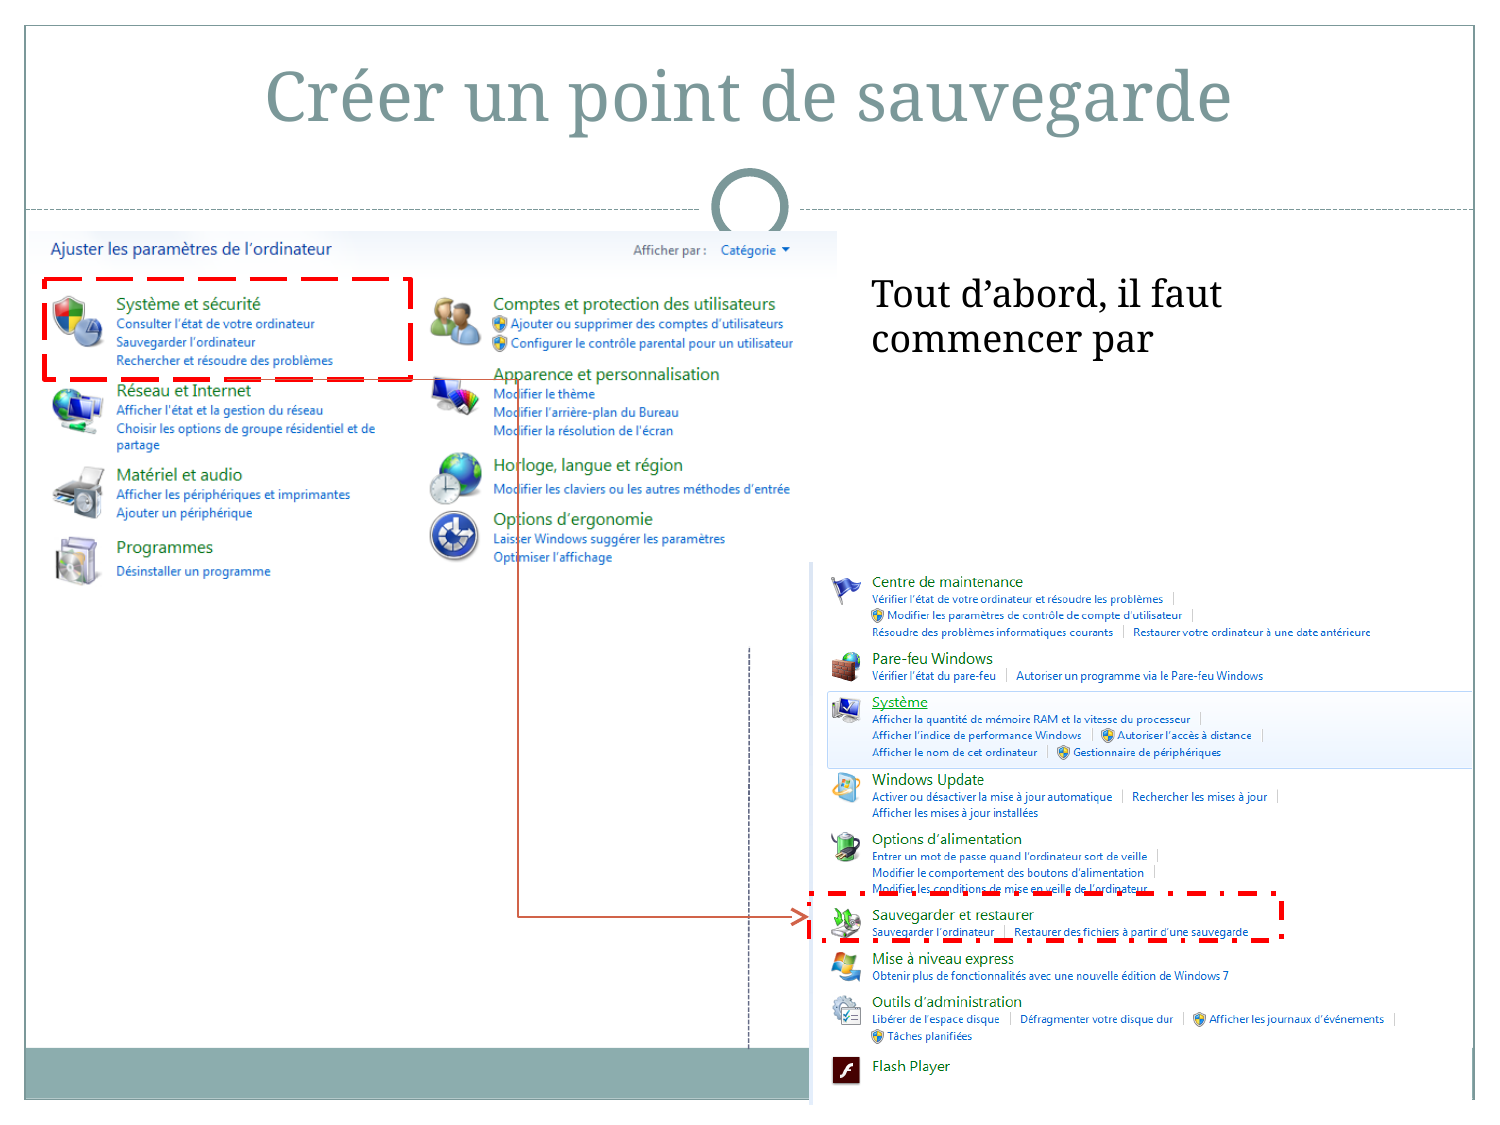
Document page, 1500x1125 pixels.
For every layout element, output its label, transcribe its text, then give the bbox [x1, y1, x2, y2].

text_box Tout d’abord, il faut commencer par [856, 255, 1400, 368]
picture [29, 231, 1472, 1105]
title Créer un point de sauvegarde [49, 37, 1450, 162]
